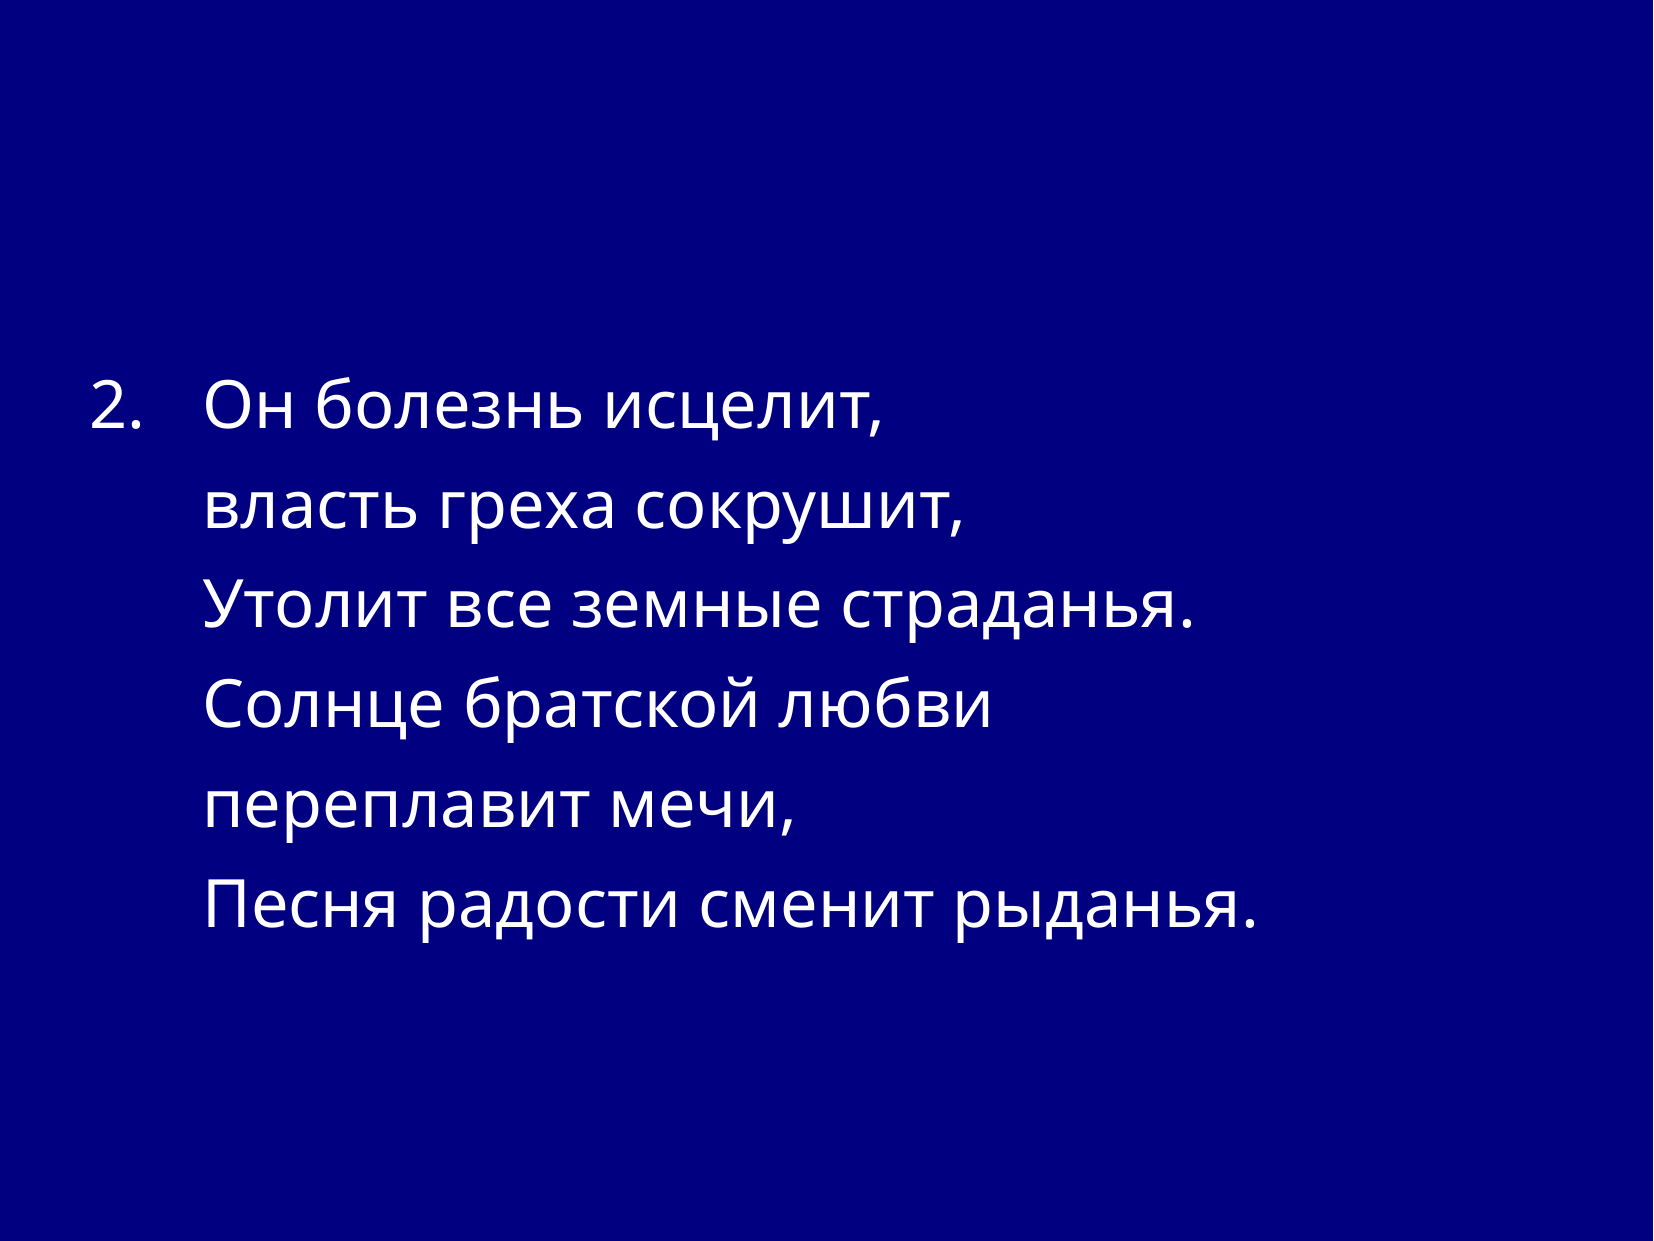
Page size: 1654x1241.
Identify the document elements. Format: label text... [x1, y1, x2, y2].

text_box 2. Он болезнь исцелит, власть греха сокрушит, Утолит все земные страданья. Солнце братской любви переплавит мечи, Песня радости сменит рыданья. [75, 150, 1576, 1163]
